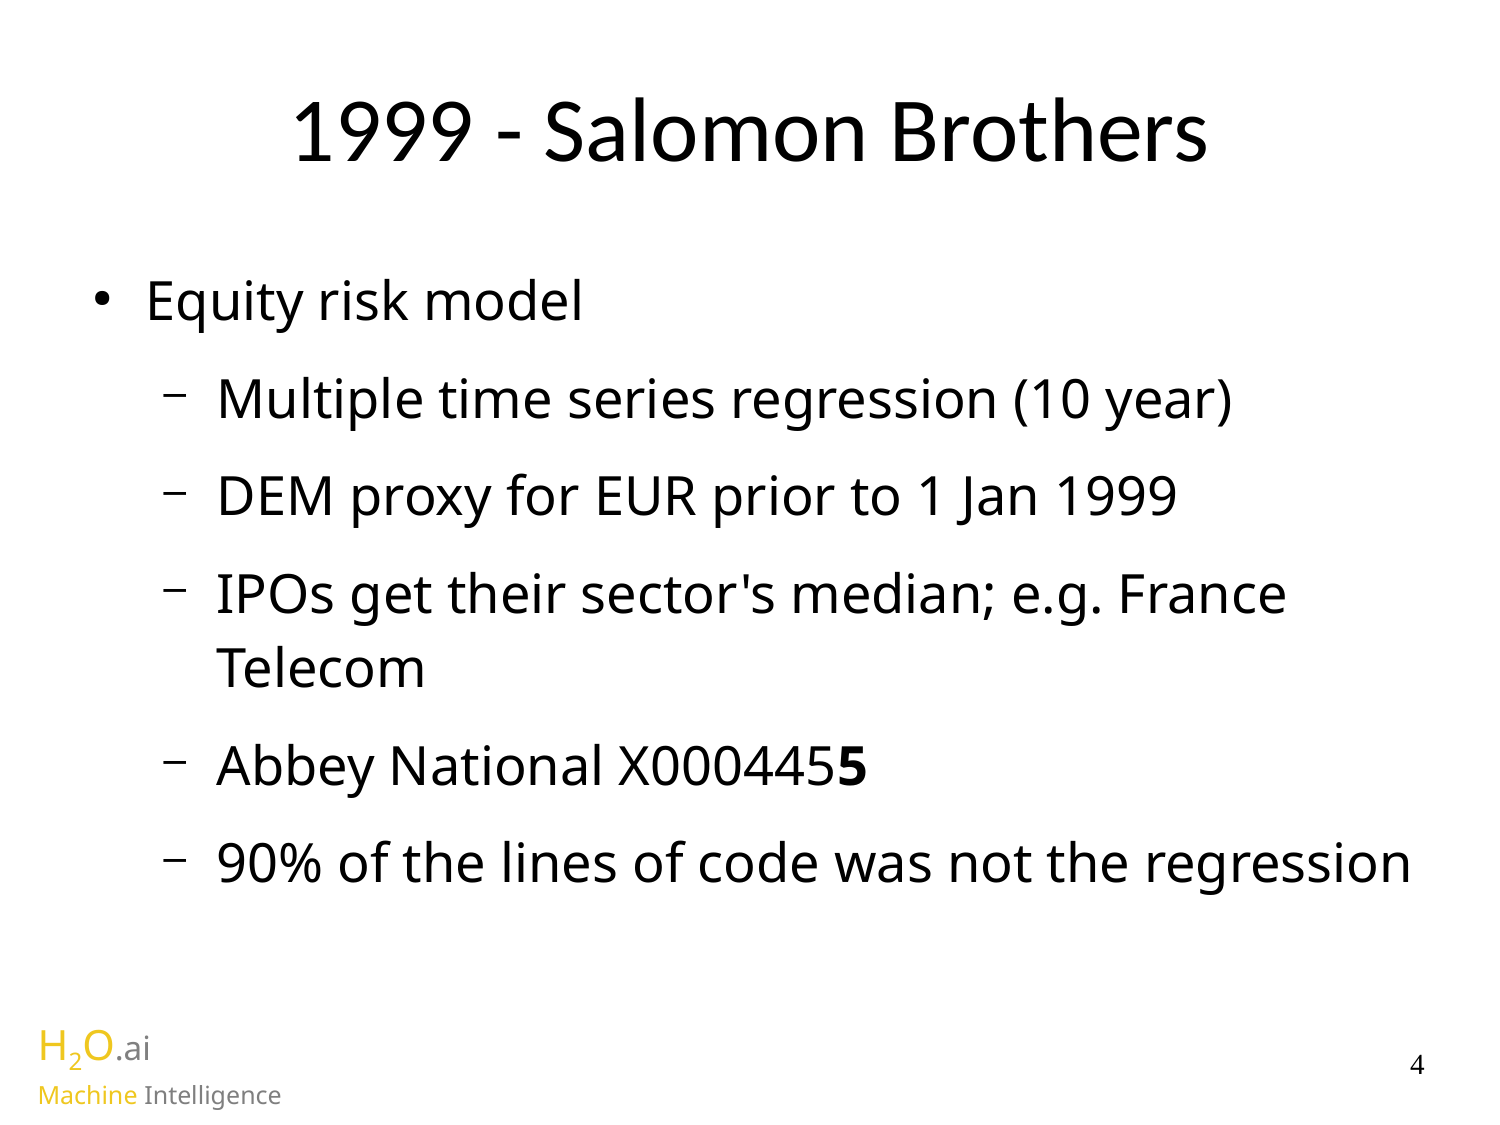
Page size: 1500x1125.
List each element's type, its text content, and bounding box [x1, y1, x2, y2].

title 1999 - Salomon Brothers [75, 15, 1425, 262]
list Equity risk model Multiple time series regression (10 year) DEM proxy for EUR prior to 1 Jan 1999 IPOs get their sector's median; e.g. France Telecom Abbey National X0004455 90% of the lines of code was not the regression [75, 262, 1425, 1125]
